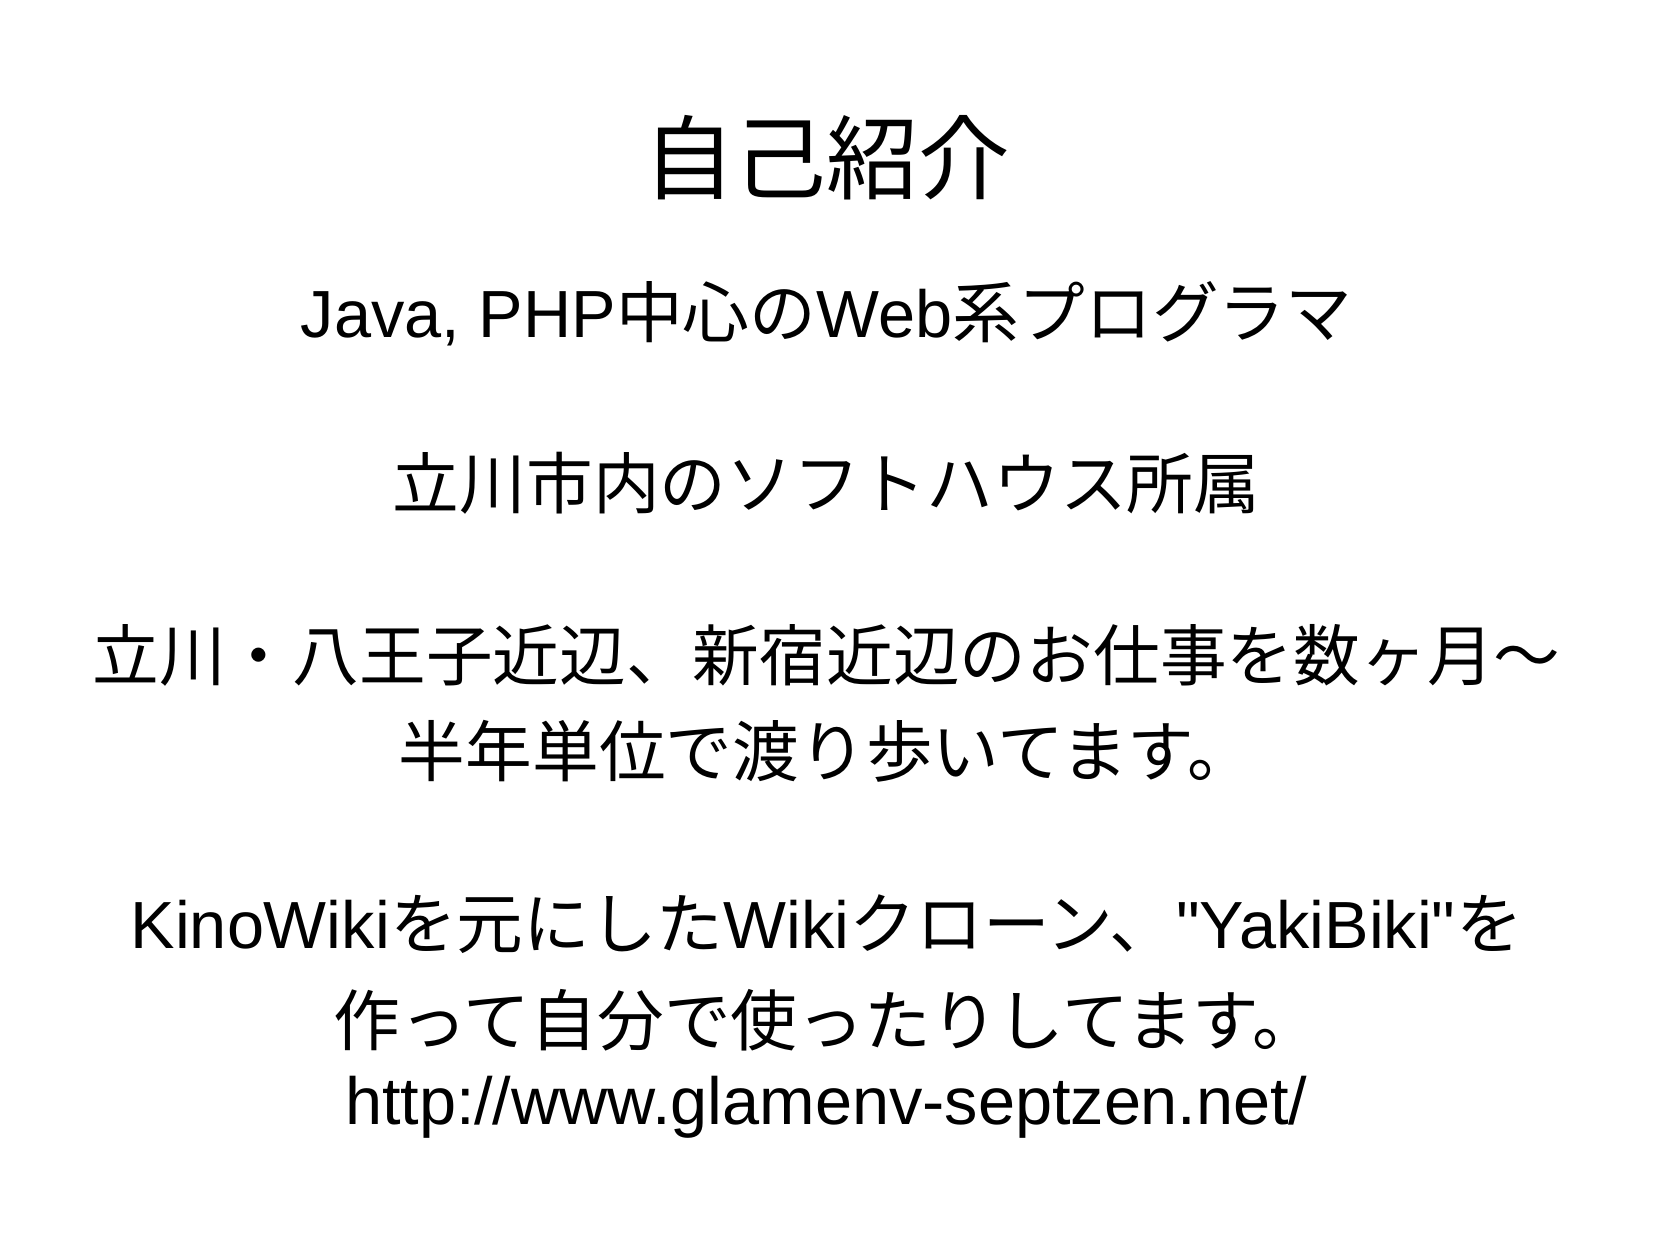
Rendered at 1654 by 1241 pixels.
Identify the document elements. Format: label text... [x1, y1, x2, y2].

title 自己紹介 [82, 56, 1571, 250]
subtitle Java, PHP中心のWeb系プログラマ 立川市内のソフトハウス所属 立川・八王子近辺、新宿近辺のお仕事を数ヶ月～半年単位で渡り歩いてます。 KinoWikiを元にしたWikiクローン、"YakiBiki"を作って自分で使ったりしてます。 http://www.glamenv-septzen.net/ [82, 297, 1571, 1102]
